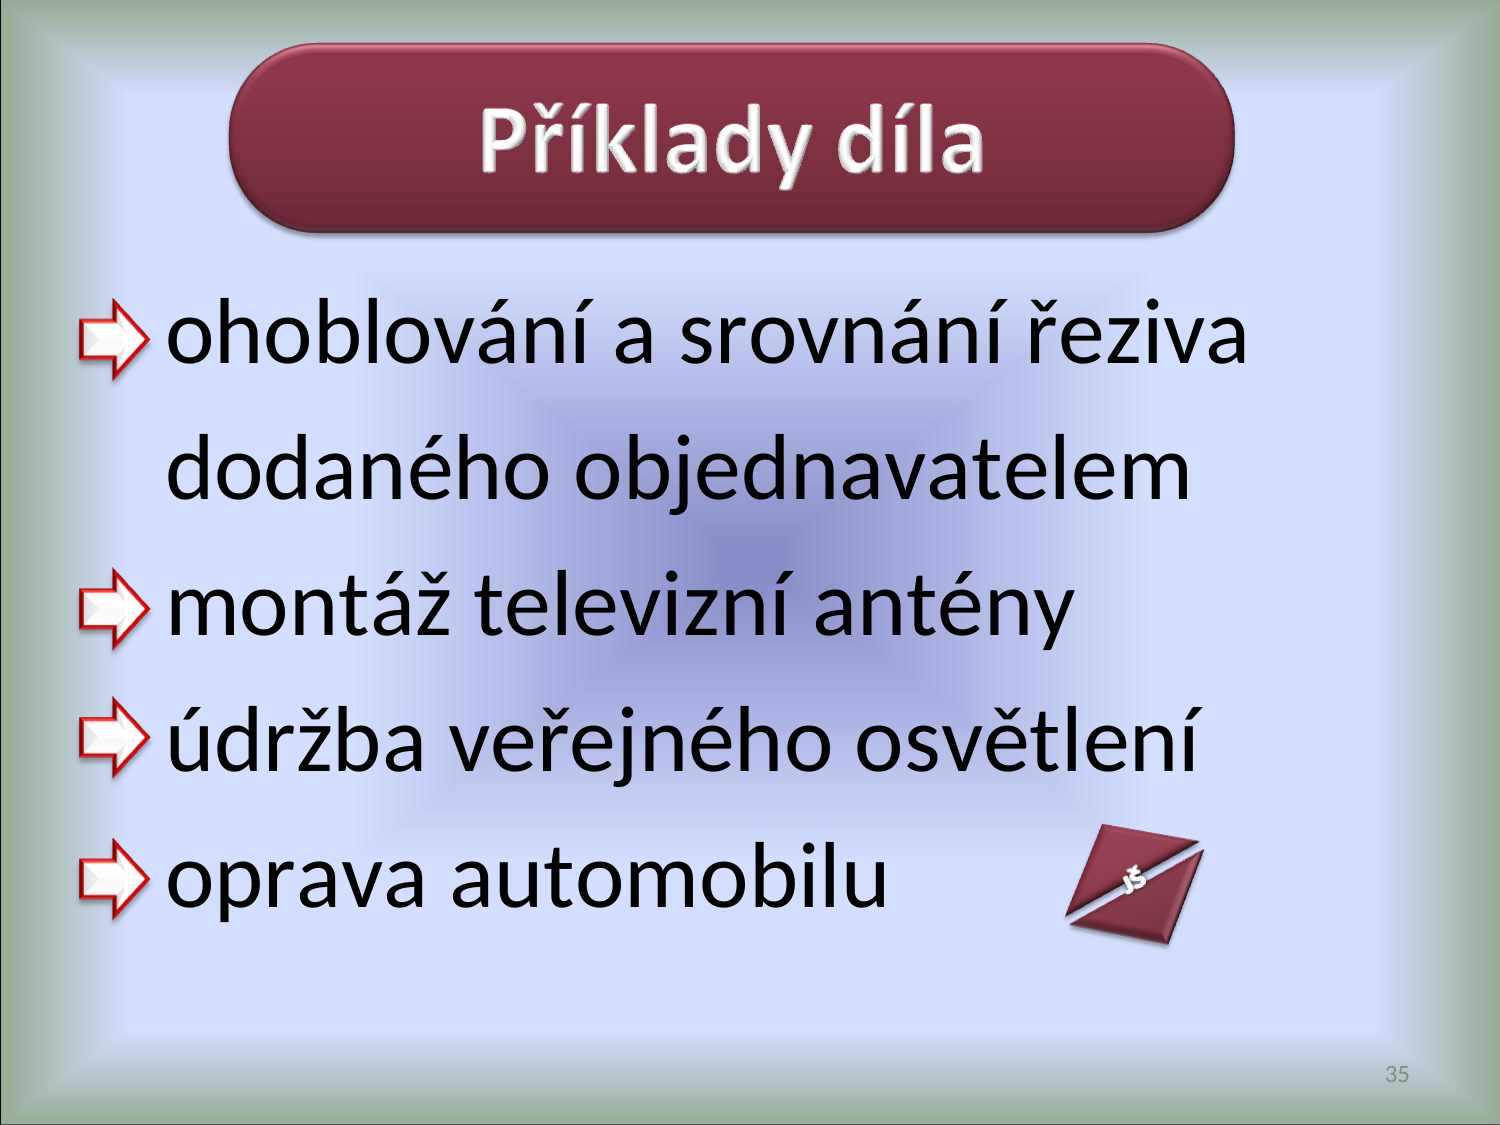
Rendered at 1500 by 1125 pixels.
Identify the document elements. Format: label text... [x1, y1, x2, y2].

list ohoblování a srovnání řeziva dodaného objednavatelem montáž televizní antény údržba veřejného osvětlení oprava automobilu [75, 262, 1426, 1070]
text_box [220, 39, 1243, 246]
text_box <číslo> [1074, 1042, 1426, 1103]
picture [0, 0, 1500, 1125]
